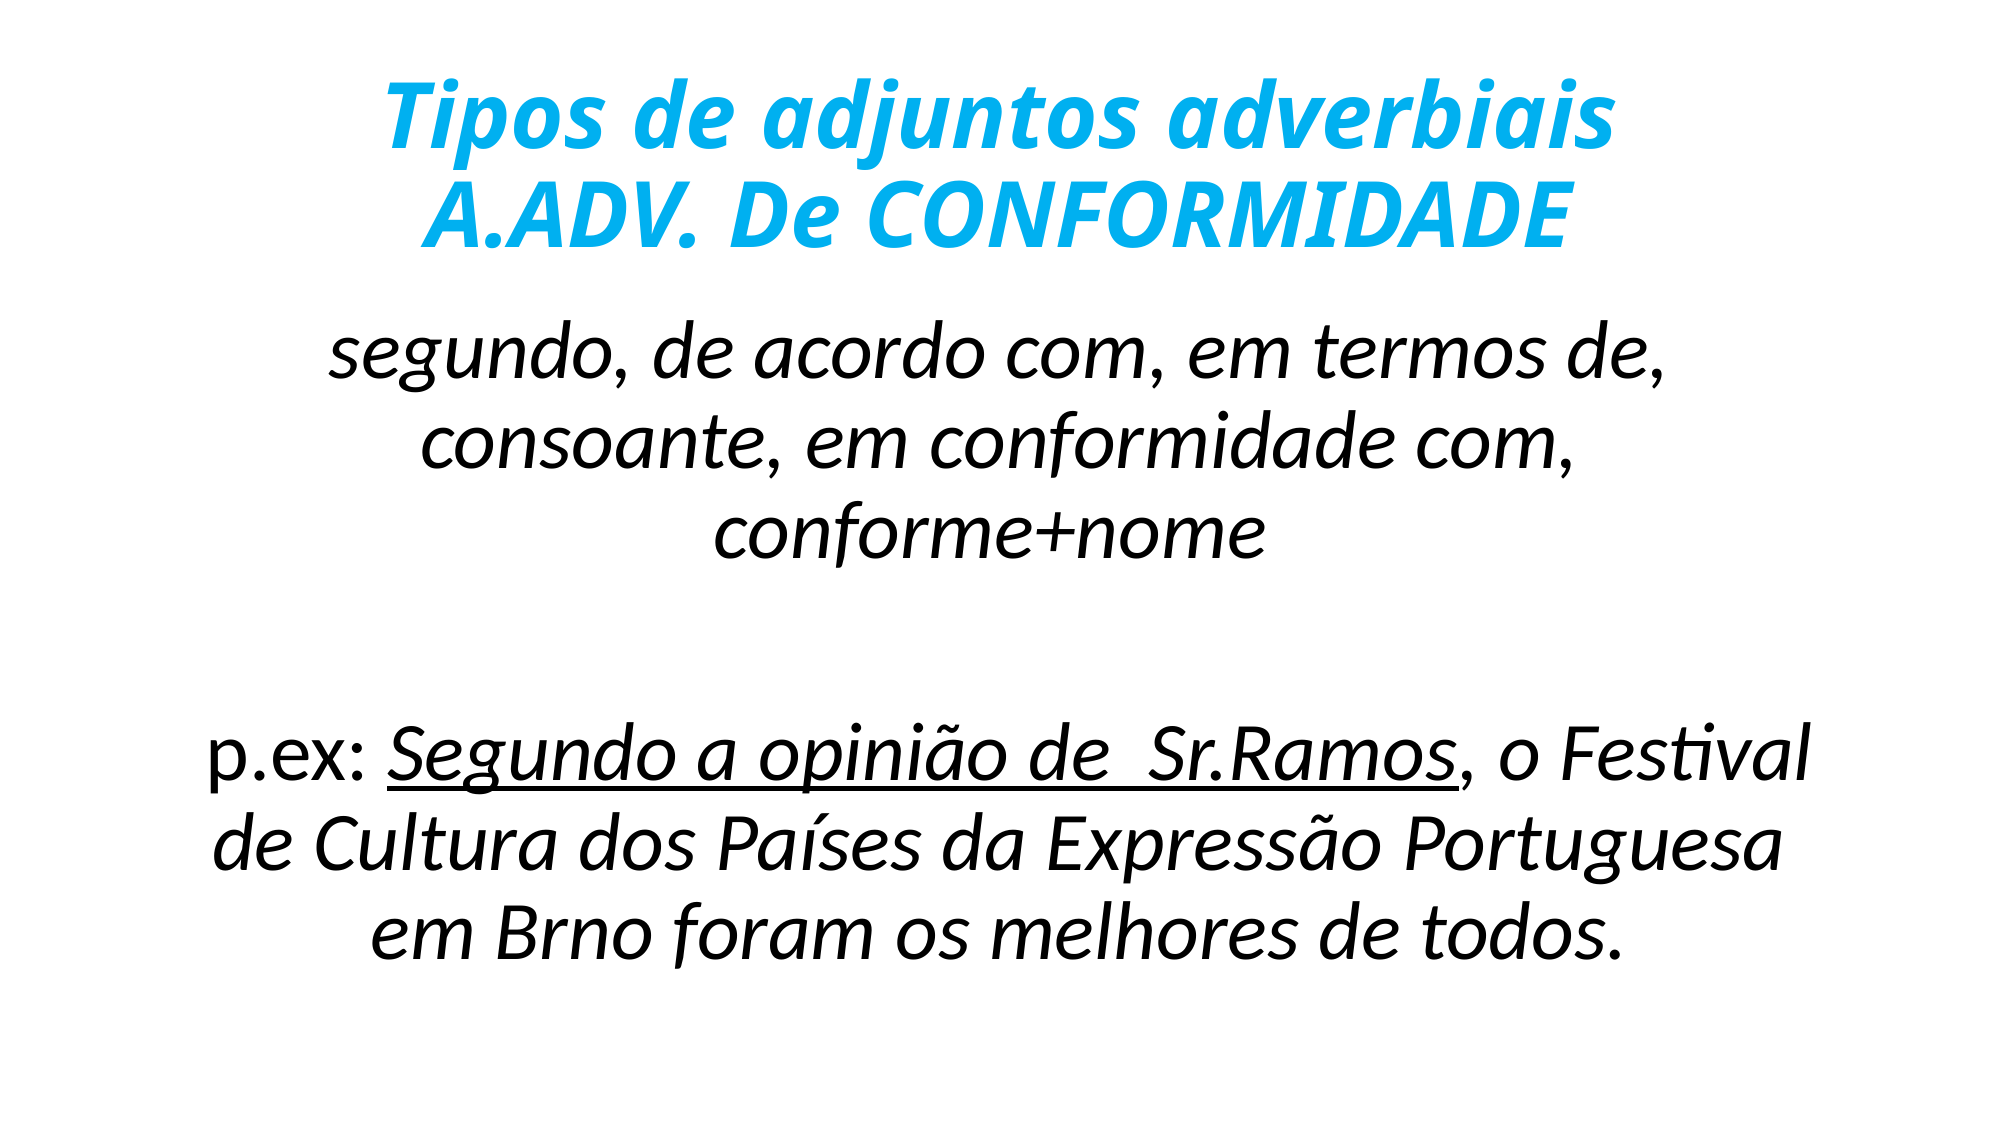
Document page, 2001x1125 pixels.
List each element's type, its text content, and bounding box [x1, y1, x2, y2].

title Tipos de adjuntos adverbiais A.ADV. De CONFORMIDADE [137, 59, 1863, 278]
list segundo, de acordo com, em termos de, consoante, em conformidade com, conforme+nome p.ex: Segundo a opinião de Sr.Ramos, o Festival de Cultura dos Países da Expressão Portuguesa em Brno foram os melhores de todos. [137, 299, 1863, 1014]
